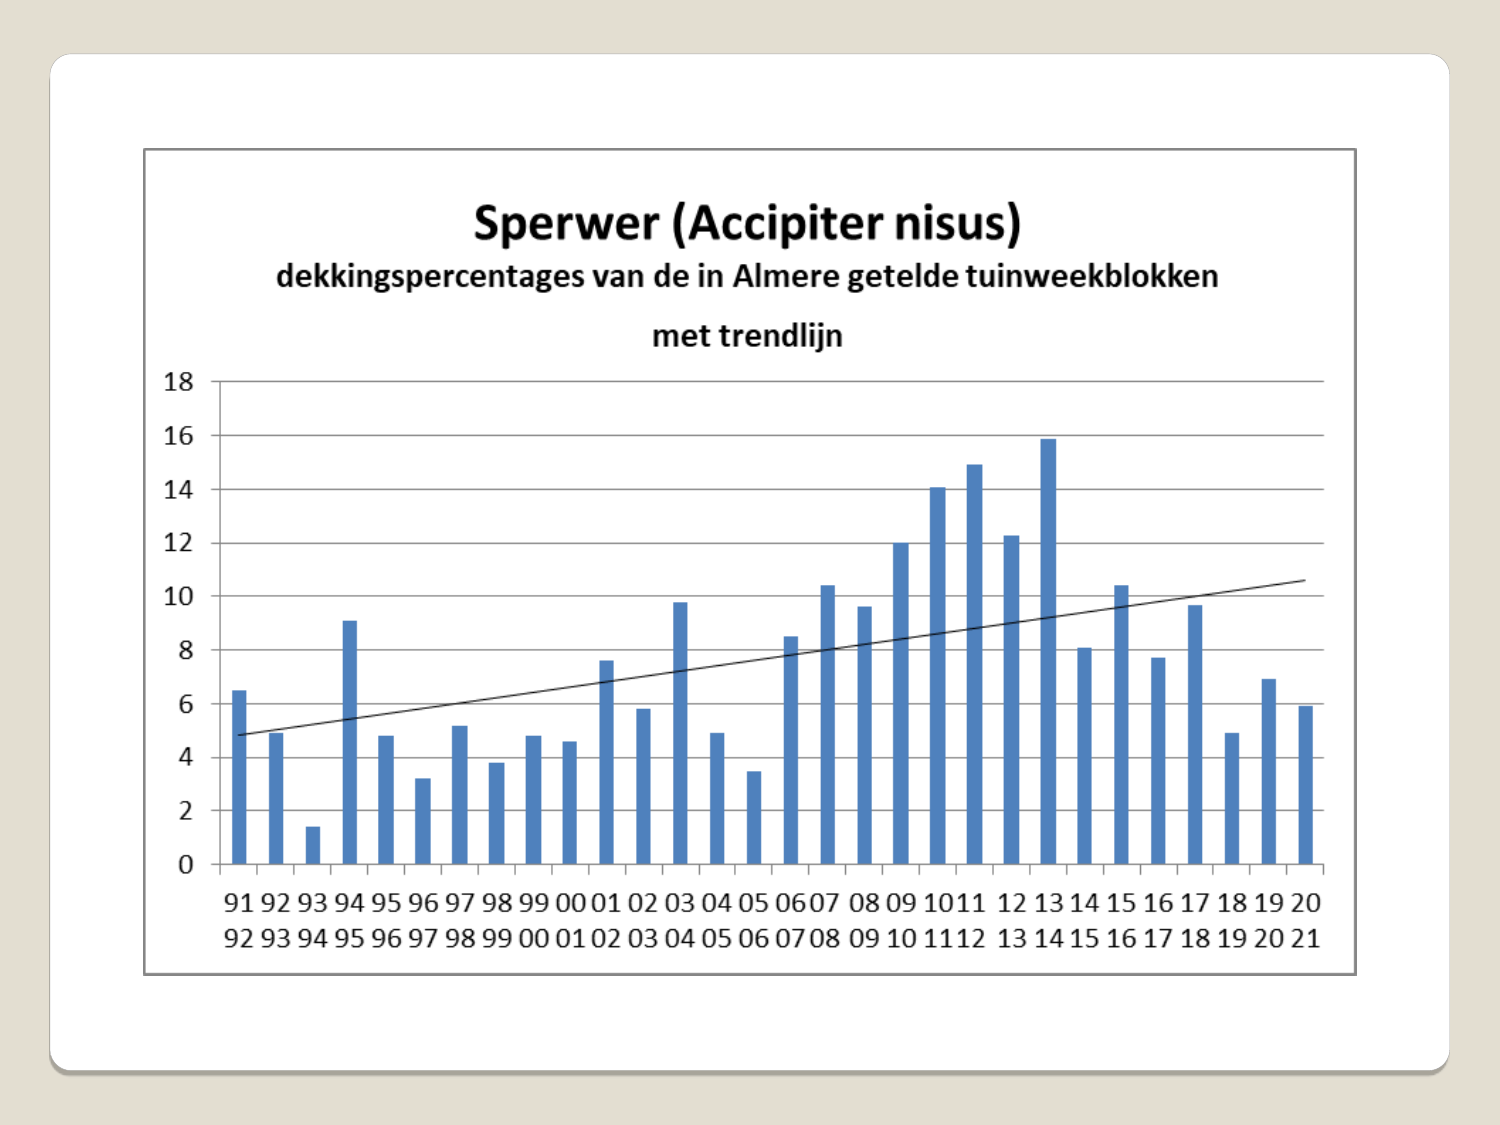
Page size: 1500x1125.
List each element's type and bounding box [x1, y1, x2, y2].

picture [143, 149, 1357, 976]
